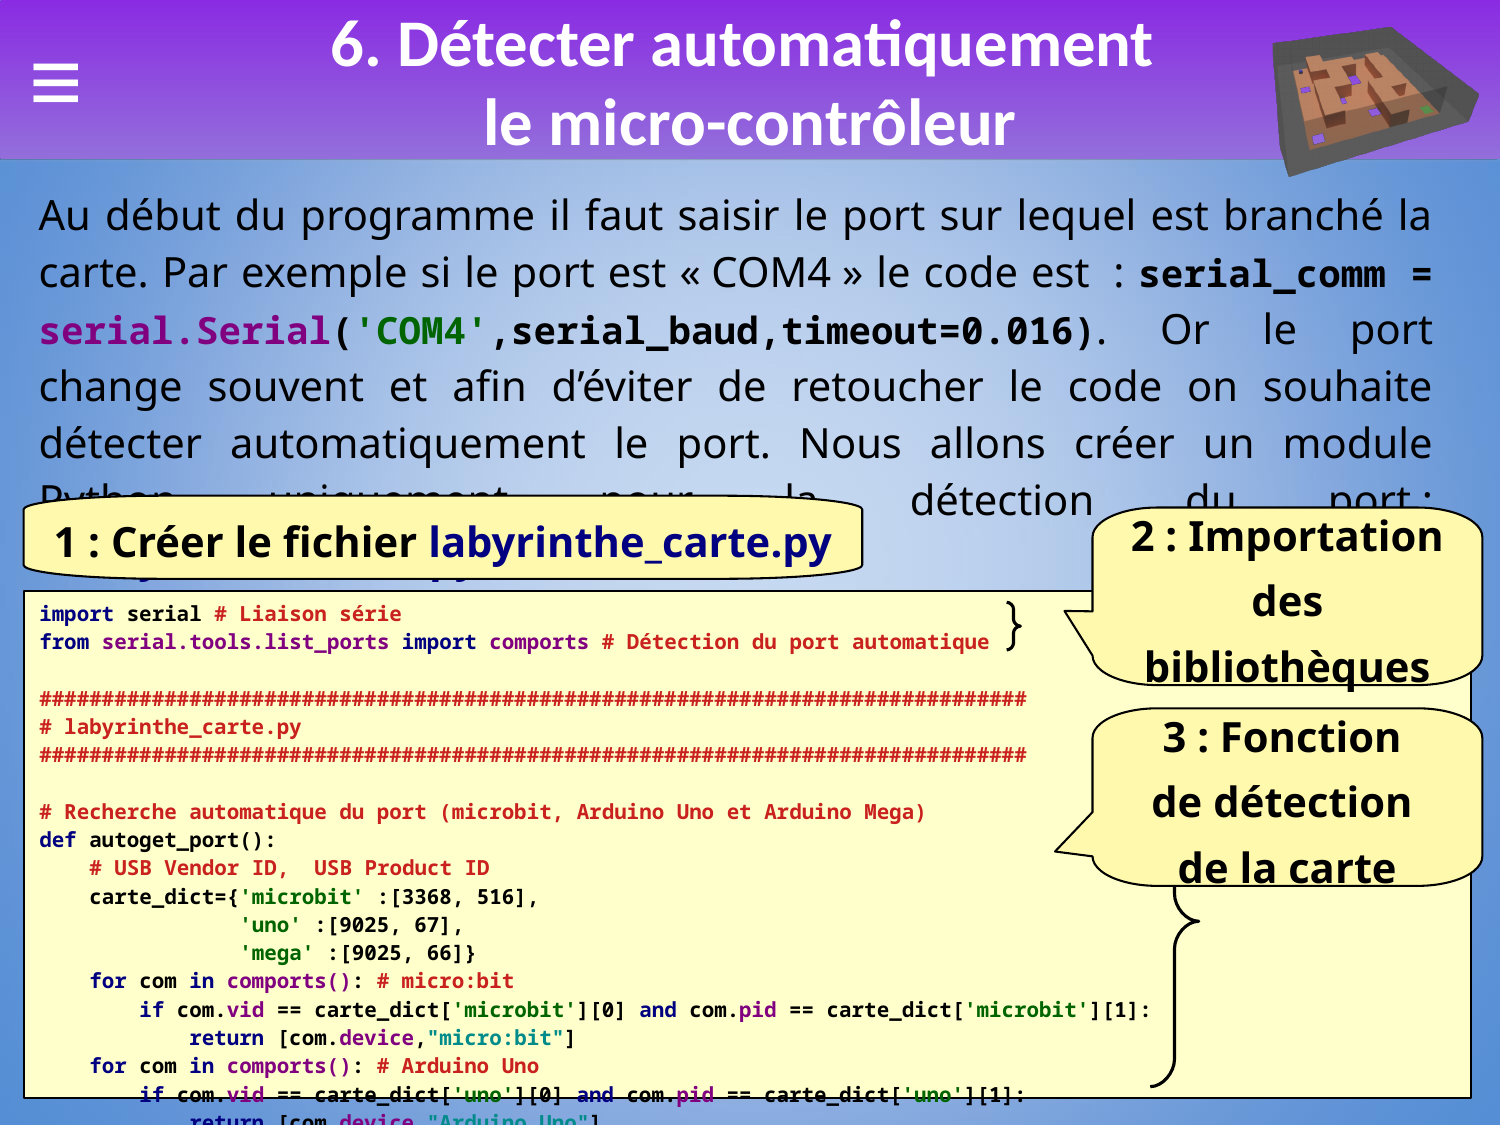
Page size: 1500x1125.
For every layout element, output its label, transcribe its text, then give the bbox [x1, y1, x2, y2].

text_box 1 : Créer le fichier labyrinthe_carte.py [23, 495, 863, 579]
text_box 6. Détecter automatiquement le micro-contrôleur [0, 0, 1500, 159]
text_box Au début du programme il faut saisir le port sur lequel est branché la carte. Par exemple si le port est « COM4 » le code est : serial_comm = serial.Serial('COM4',serial_baud,timeout=0.016). Or le port change souvent et afin d’éviter de retoucher le code on souhaite détecter automatiquement le port. Nous allons créer un module Python uniquement pour la détection du port : « labyrinthe_carte.py ». [23, 178, 1448, 486]
picture [0, 27, 1500, 1125]
text_box 2 : Importation des bibliothèques [1064, 507, 1483, 686]
text_box ≡ [14, 23, 101, 141]
text_box import serial # Liaison série from serial.tools.list_ports import comports # Détection du port automatique ############################################################################### # labyrinthe_carte.py ############################################################################### # Recherche automatique du port (microbit, Arduino Uno et Arduino Mega) def autoget_port(): # USB Vendor ID, USB Product ID carte_dict={'microbit' :[3368, 516], 'uno' :[9025, 67], 'mega' :[9025, 66]} for com in comports(): # micro:bit if com.vid == carte_dict['microbit'][0] and com.pid == carte_dict['microbit'][1]: return [com.device,"micro:bit"] for com in comports(): # Arduino Uno if com.vid == carte_dict['uno'][0] and com.pid == carte_dict['uno'][1]: return [com.device,"Arduino Uno"] for com in comports(): # Arduino Mega if com.vid == carte_dict['mega'][0] and com.pid == carte_dict['mega'][1]: return [com.device,"Arduino Mega"] return [None,""] [23, 590, 1471, 1099]
text_box 3 : Fonction de détection de la carte [1055, 708, 1483, 886]
